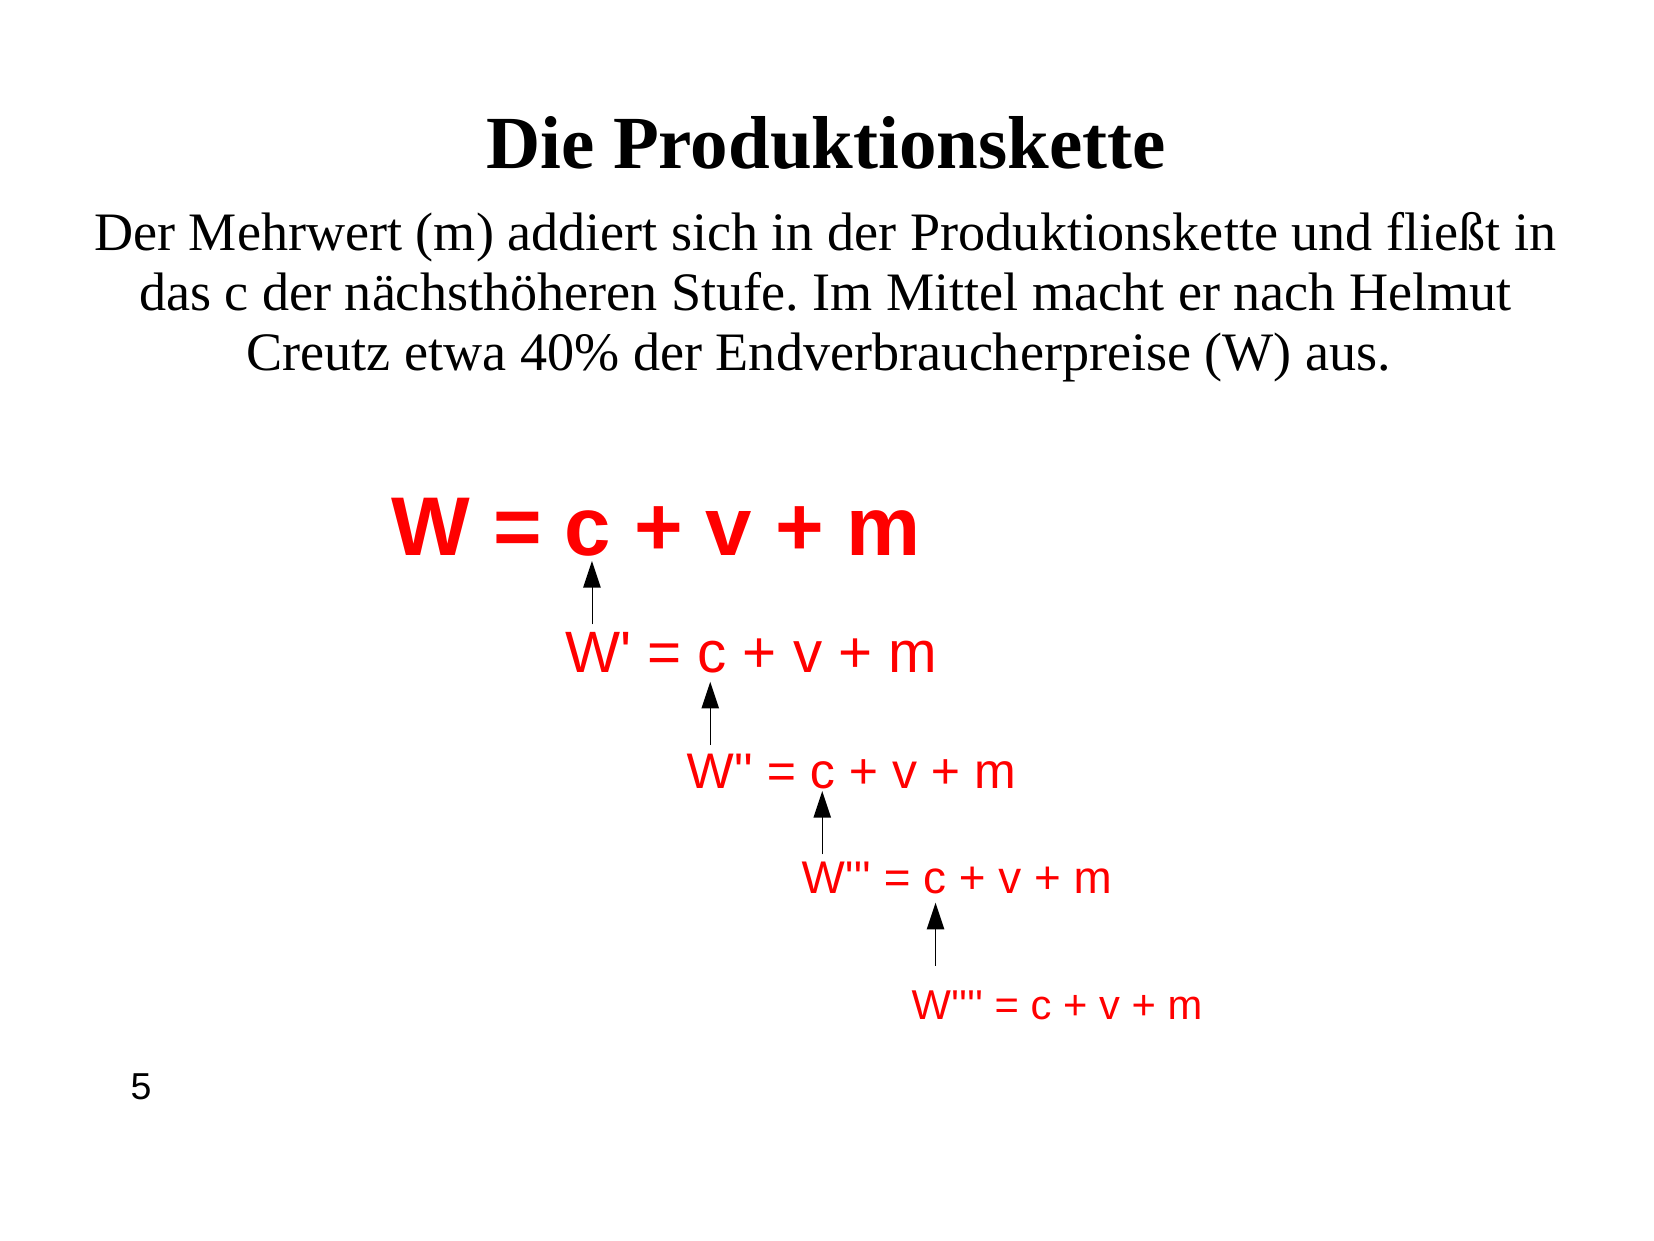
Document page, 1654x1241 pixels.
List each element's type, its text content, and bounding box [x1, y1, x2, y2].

text_box W''' = c + v + m [786, 844, 1127, 916]
text_box W'' = c + v + m [671, 735, 1032, 807]
text_box W'''' = c + v + m [896, 974, 1218, 1041]
text_box W' = c + v + m [550, 612, 953, 700]
text_box <Nummer> [115, 1057, 334, 1128]
text_box W = c + v + m [376, 472, 999, 597]
text_box Die Produktionskette Der Mehrwert (m) addiert sich in der Produktionskette und fließt in das c der nächsthöheren Stufe. Im Mittel macht er nach Helmut Creutz etwa 40% der Endverbraucherpreise (W) aus. [49, 94, 1603, 391]
